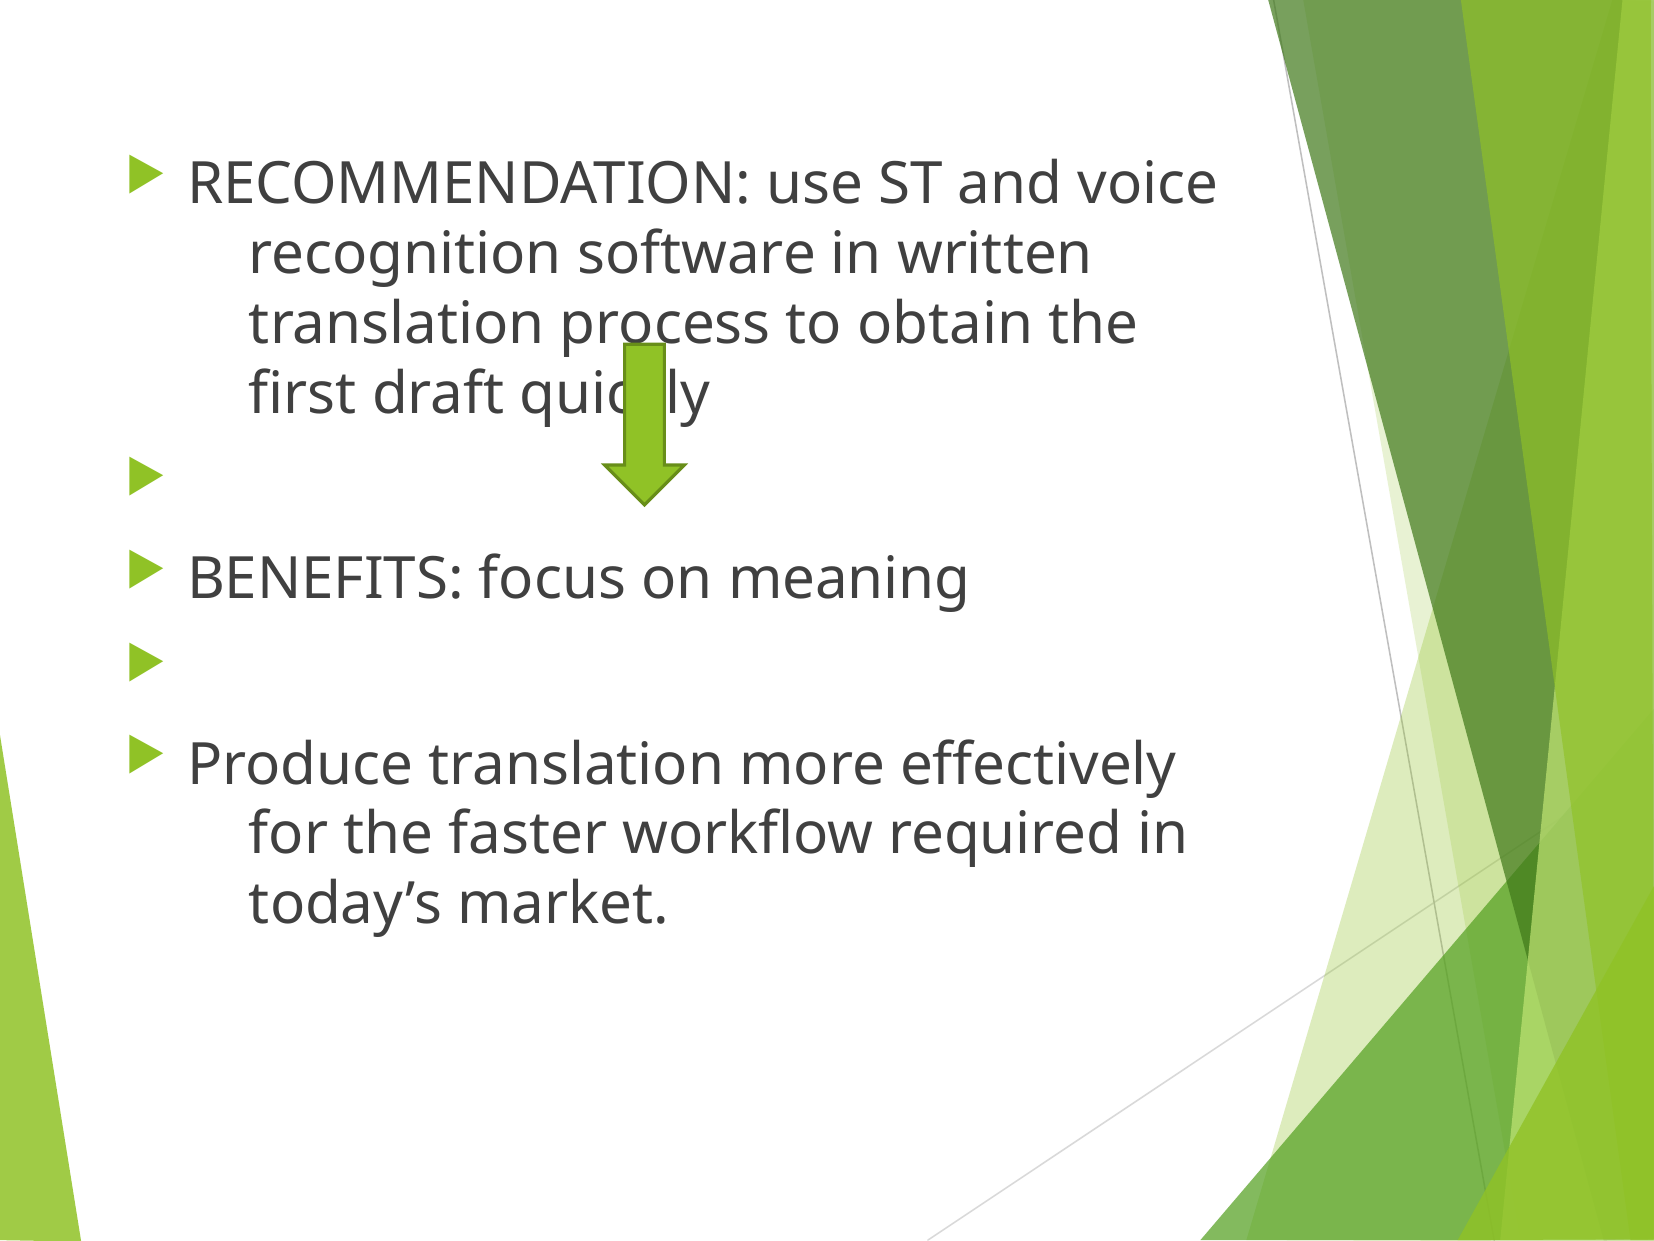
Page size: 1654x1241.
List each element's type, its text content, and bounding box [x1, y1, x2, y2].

text_box [604, 344, 685, 505]
list RECOMMENDATION: use ST and voice recognition software in written translation process to obtain the first draft quickly BENEFITS: focus on meaning Produce translation more effectively for the faster workflow required in today’s market. [110, 137, 1259, 1093]
